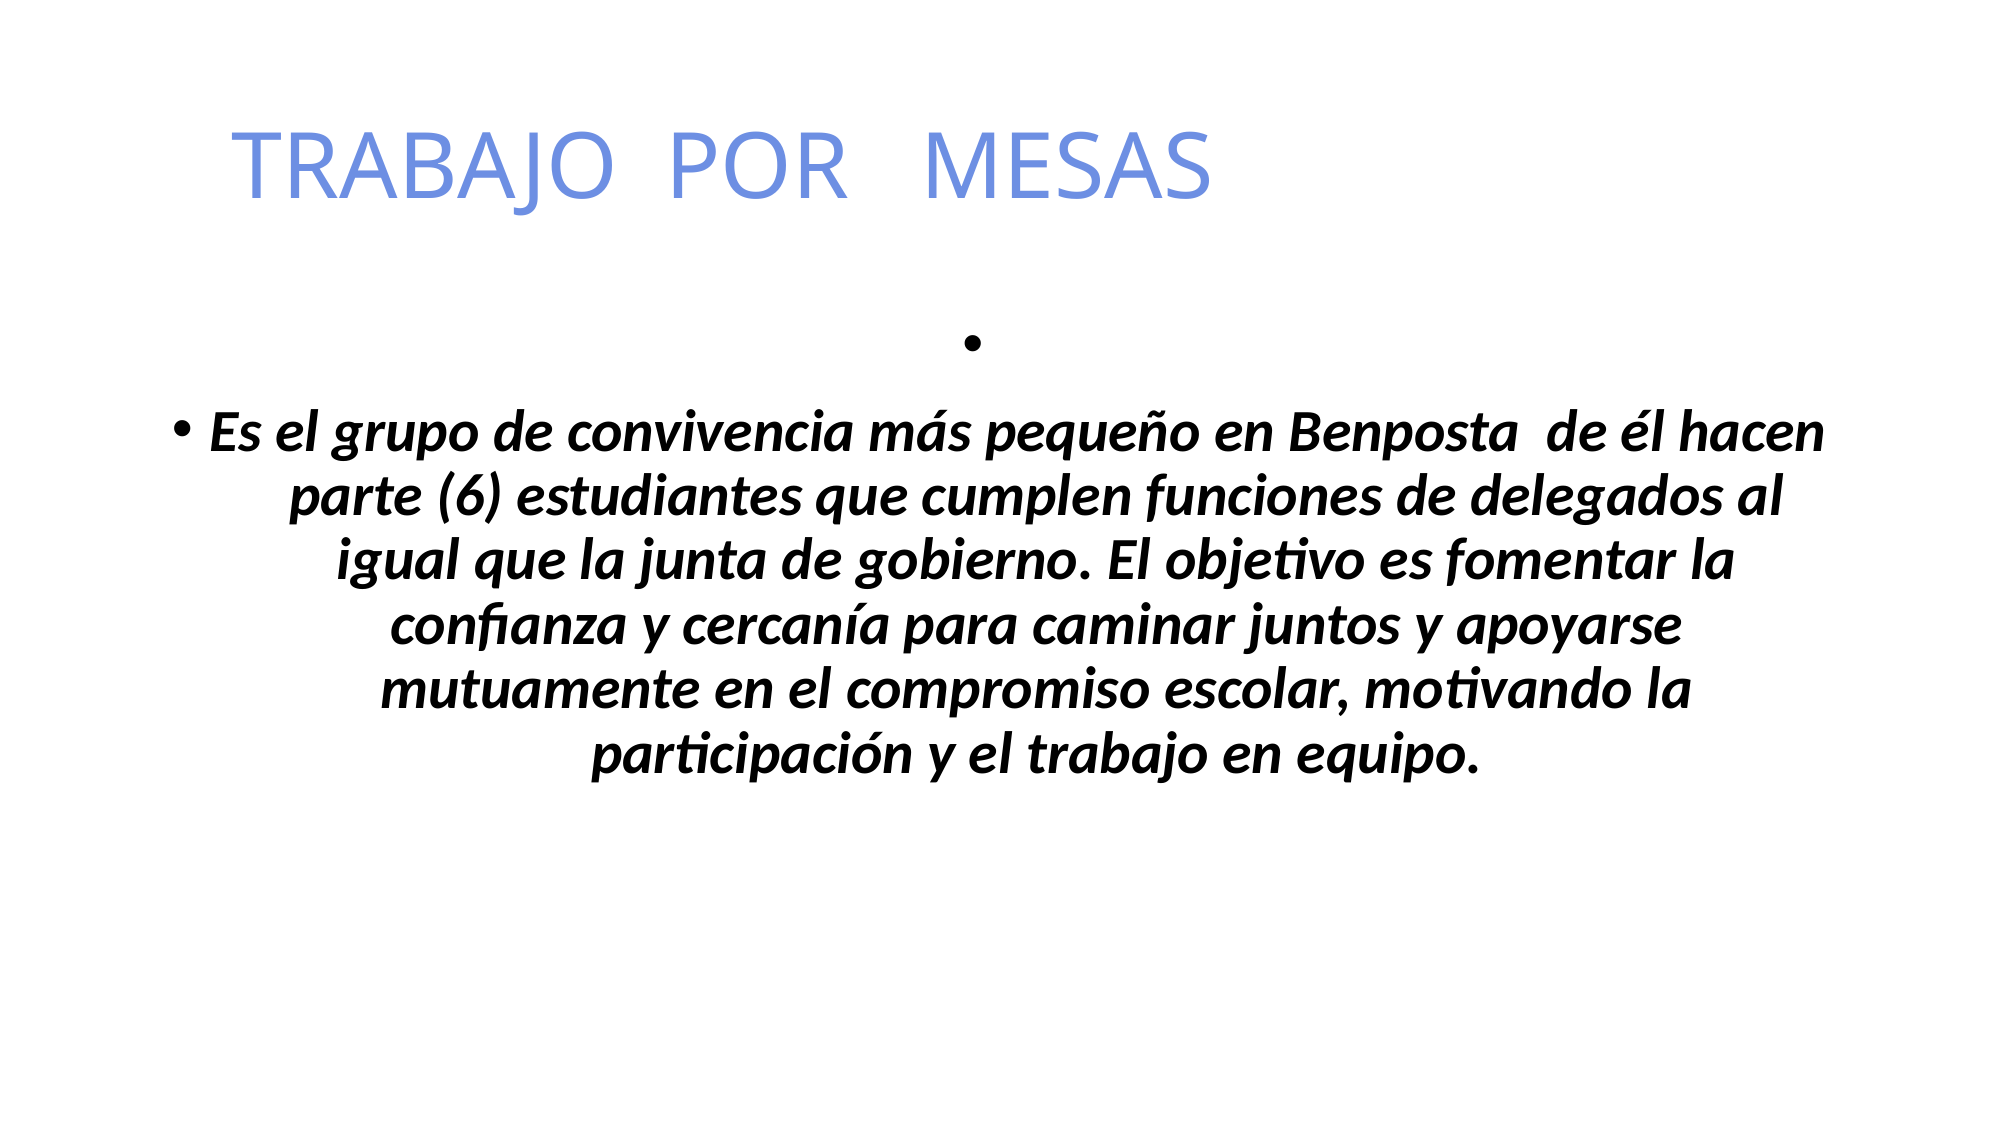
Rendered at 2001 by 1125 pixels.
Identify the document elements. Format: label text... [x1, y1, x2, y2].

title TRABAJO POR MESAS [137, 59, 1863, 278]
list Es el grupo de convivencia más pequeño en Benposta de él hacen parte (6) estudiantes que cumplen funciones de delegados al igual que la junta de gobierno. El objetivo es fomentar la confianza y cercanía para caminar juntos y apoyarse mutuamente en el compromiso escolar, motivando la participación y el trabajo en equipo. [137, 299, 1863, 1014]
